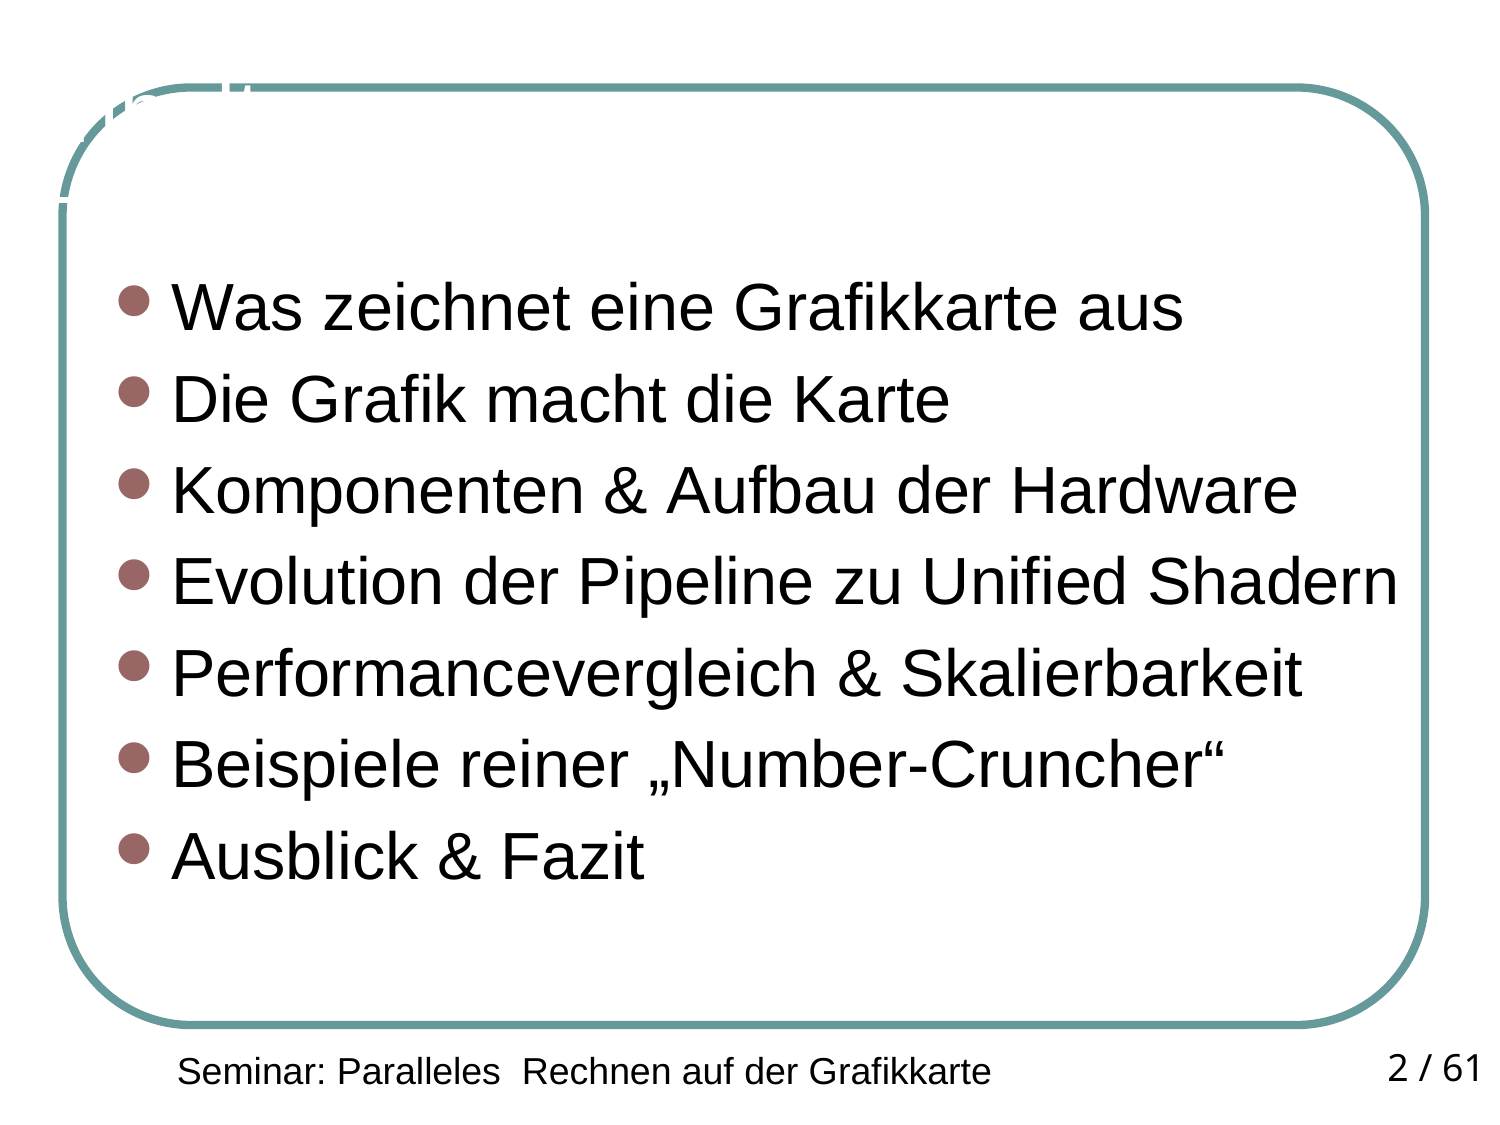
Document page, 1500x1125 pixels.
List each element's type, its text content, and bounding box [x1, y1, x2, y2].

title Inhalt [31, 37, 1347, 188]
list Was zeichnet eine Grafikkarte aus Die Grafik macht die Karte Komponenten & Aufbau der Hardware Evolution der Pipeline zu Unified Shadern Performancevergleich & Skalierbarkeit Beispiele reiner „Number-Cruncher“ Ausblick & Fazit [99, 262, 1418, 988]
